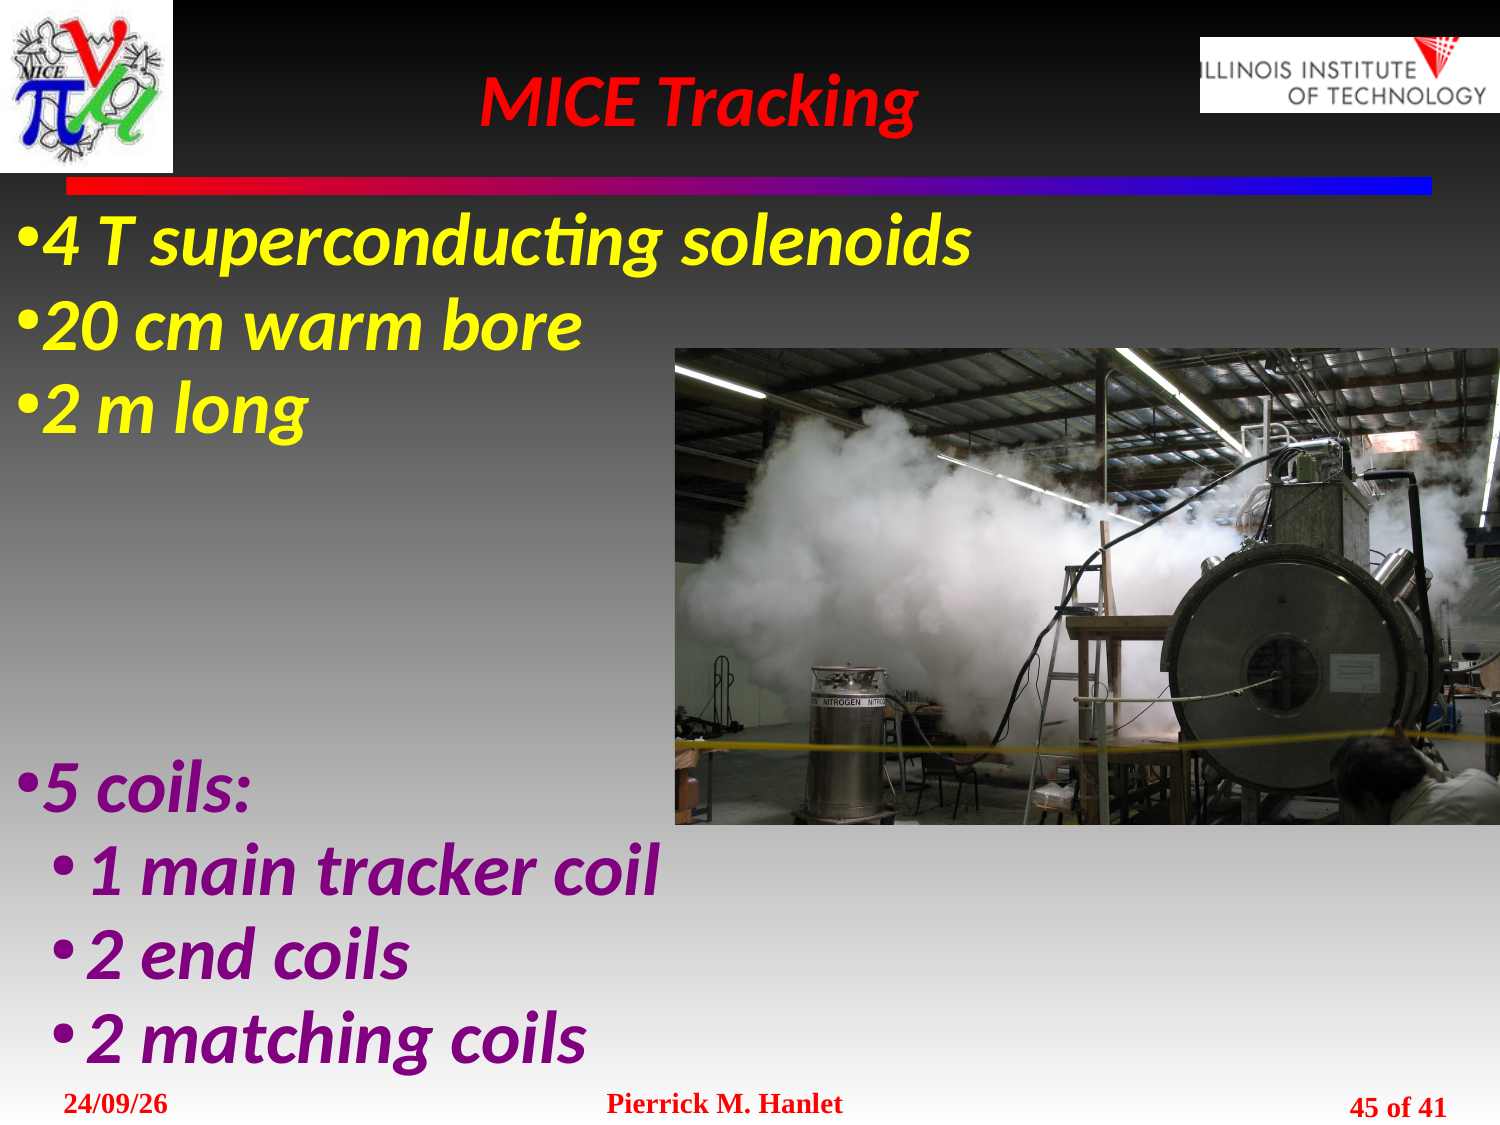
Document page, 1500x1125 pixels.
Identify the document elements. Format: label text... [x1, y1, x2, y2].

text_box 4 T superconducting solenoids 20 cm warm bore 2 m long [0, 187, 1351, 488]
picture [1212, 37, 1500, 113]
text_box 5 coils: 1 main tracker coil 2 end coils 2 matching coils [0, 737, 876, 1088]
picture [0, 0, 173, 173]
title MICE Tracking [187, 37, 1212, 162]
picture [674, 348, 1500, 826]
